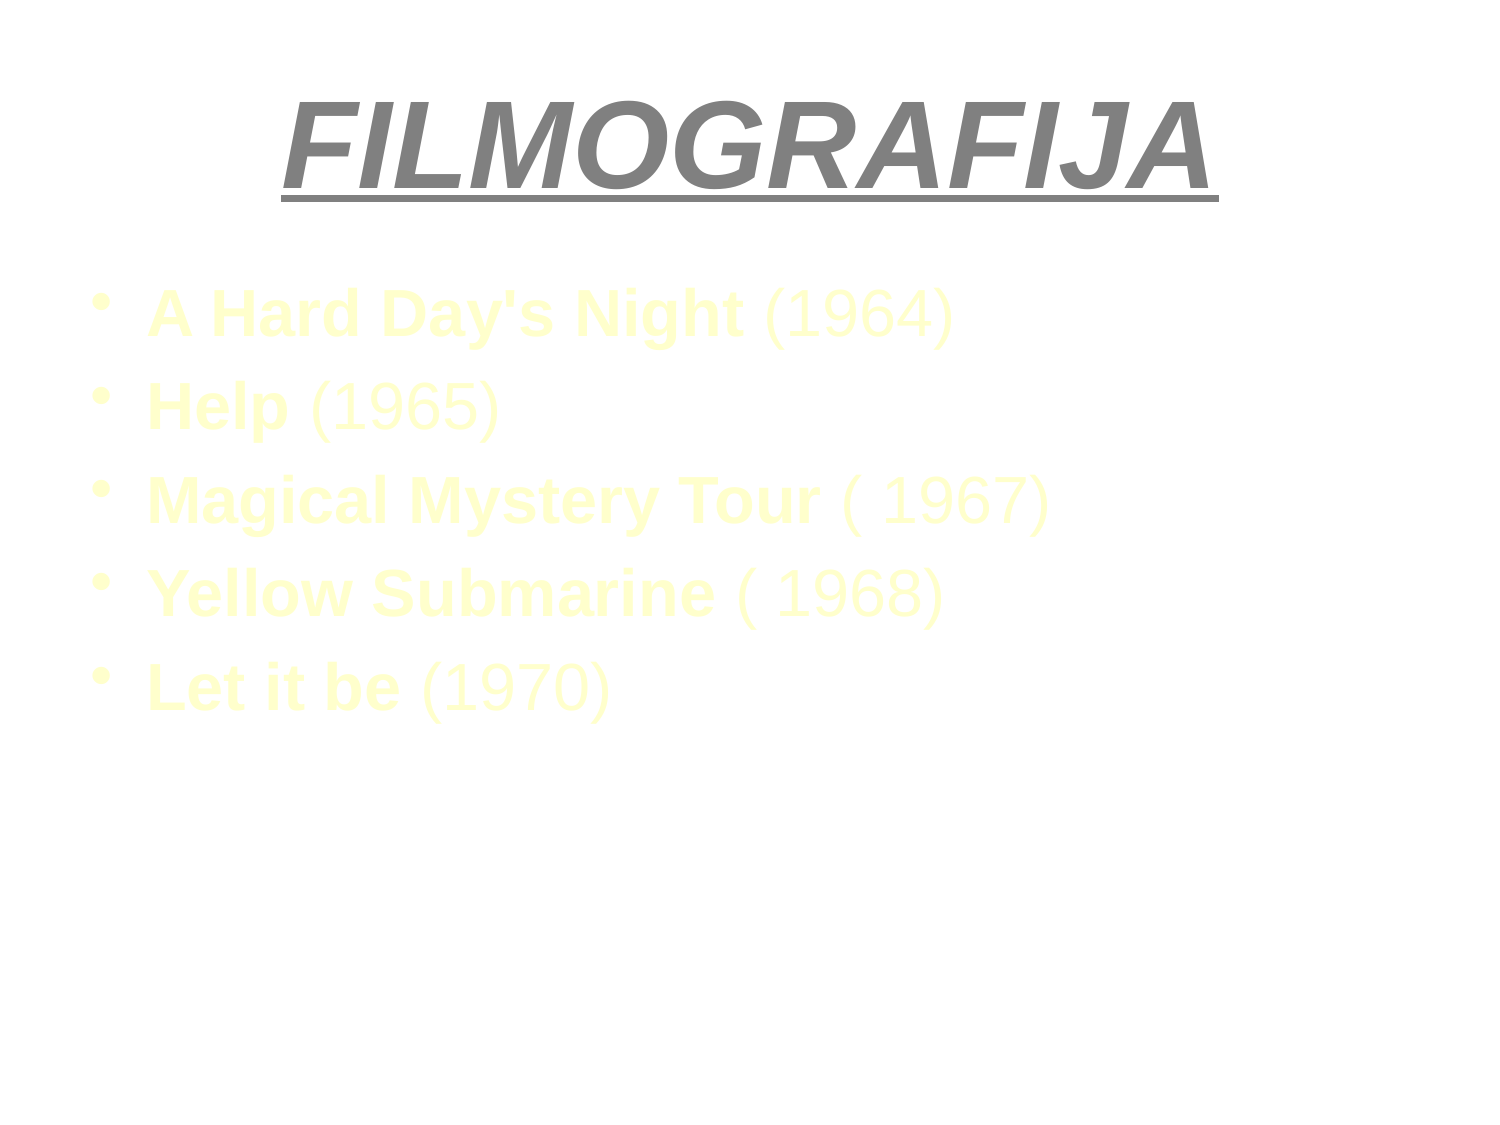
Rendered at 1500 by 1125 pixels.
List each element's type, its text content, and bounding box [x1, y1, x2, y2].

title FILMOGRAFIJA [75, 45, 1425, 233]
list A Hard Day's Night (1964) Help (1965) Magical Mystery Tour ( 1967) Yellow Submarine ( 1968) Let it be (1970) [75, 262, 1425, 1005]
